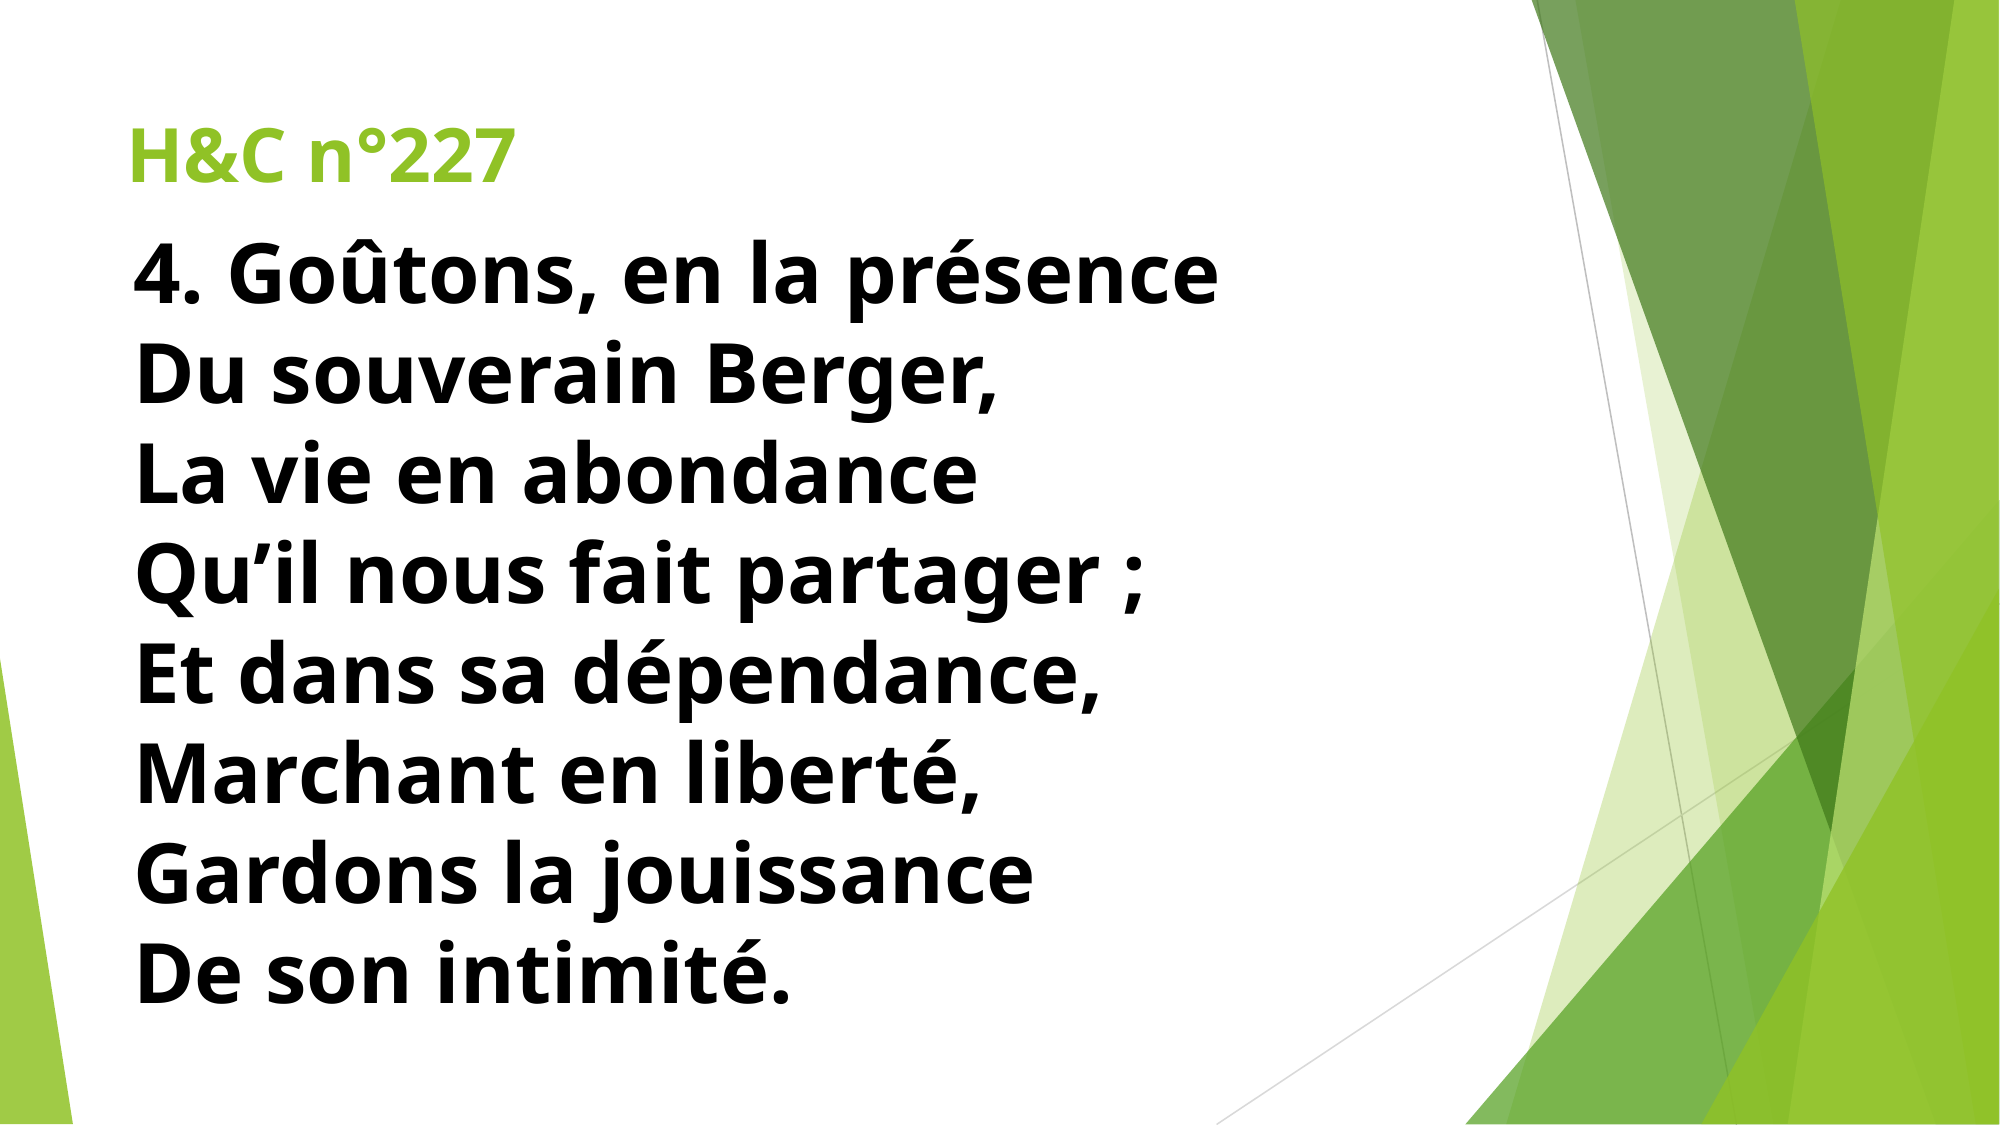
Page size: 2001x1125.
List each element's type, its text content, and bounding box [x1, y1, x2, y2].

text_box H&C n°227 [111, 99, 1522, 213]
text_box 4. Goûtons, en la présence Du souverain Berger, La vie en abondance Qu’il nous fait partager ; Et dans sa dépendance, Marchant en liberté, Gardons la jouissance De son intimité. [118, 212, 1961, 1074]
